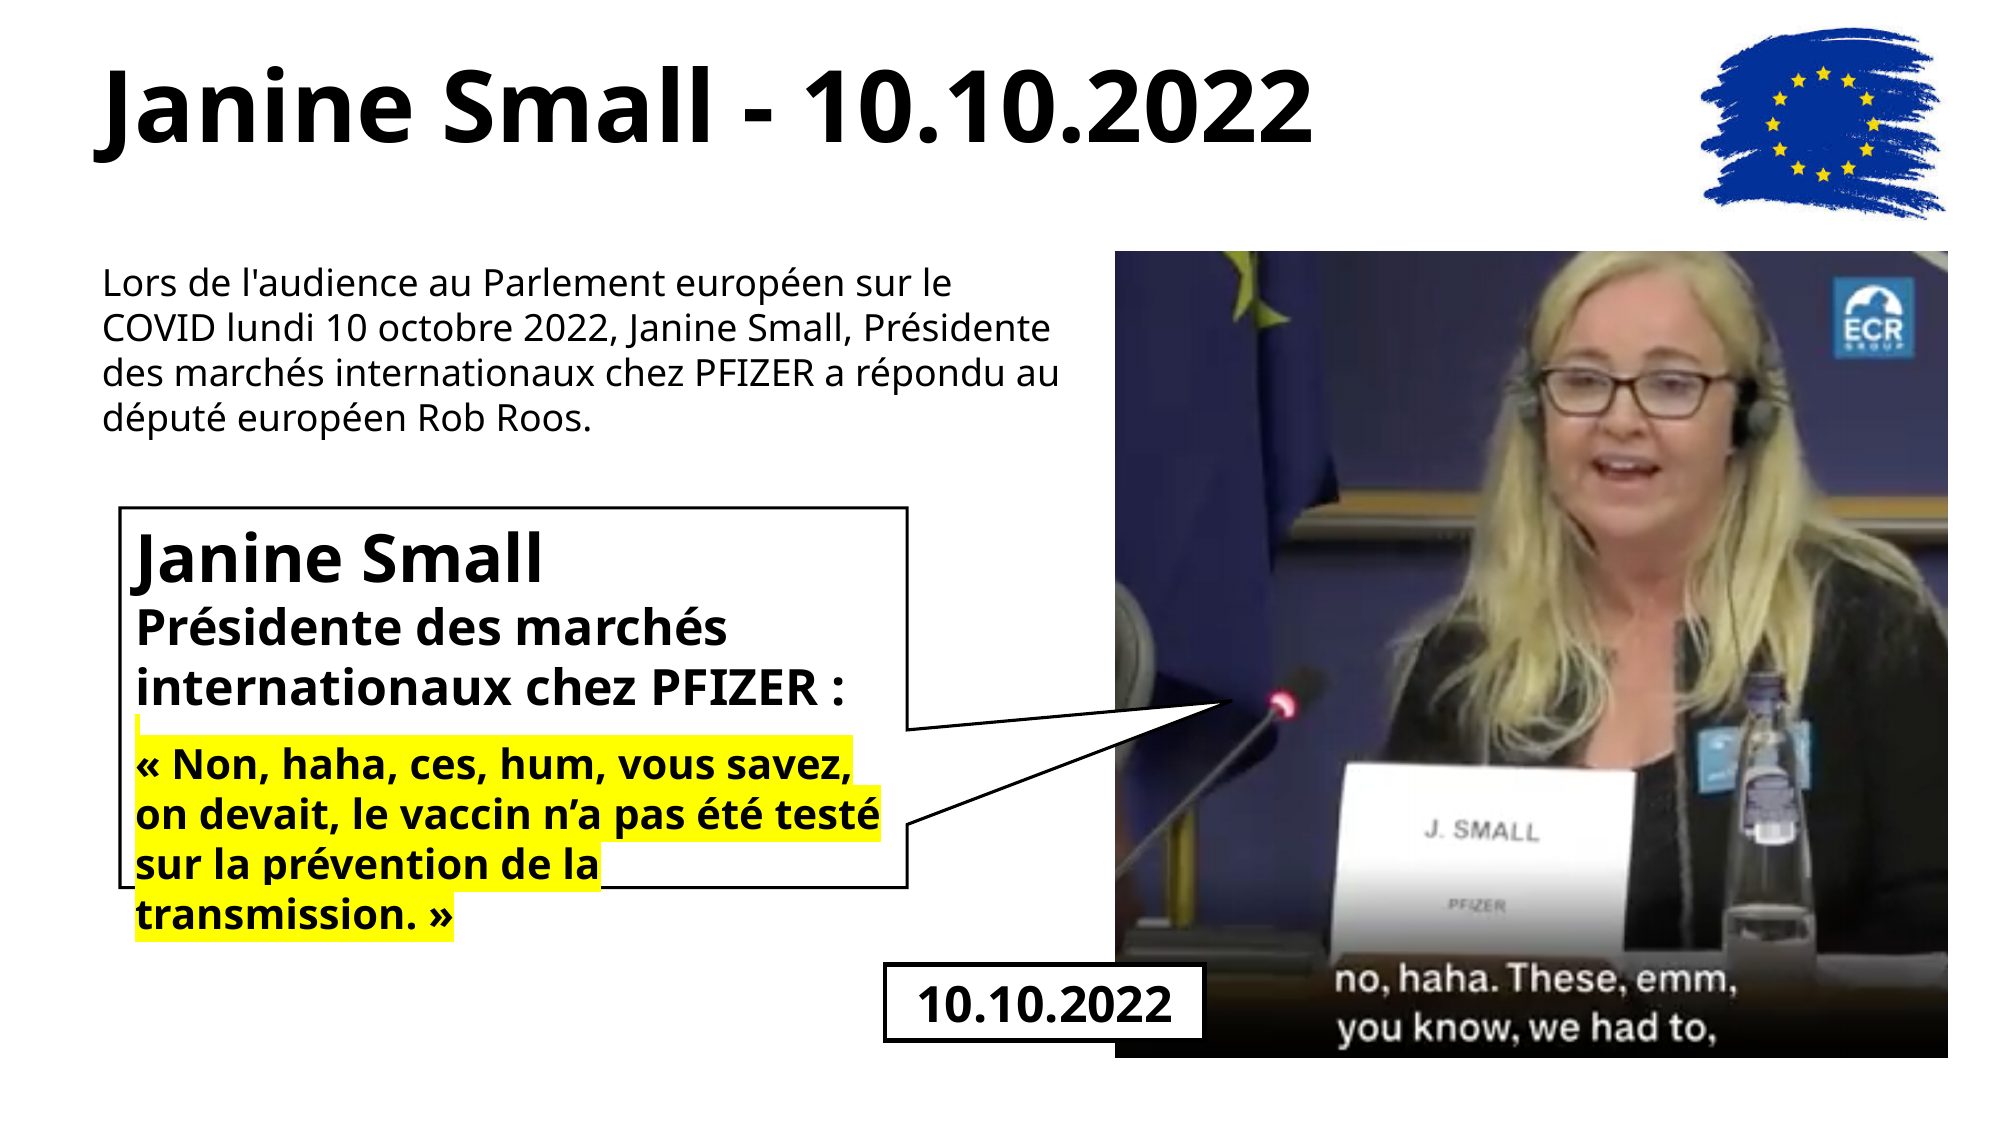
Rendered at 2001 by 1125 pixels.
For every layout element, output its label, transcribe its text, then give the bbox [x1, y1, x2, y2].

text_box Janine Small - 10.10.2022 [86, 59, 1573, 175]
text_box 10.10.2022 [885, 964, 1205, 1041]
picture [1699, 0, 1948, 249]
text_box Lors de l'audience au Parlement européen sur le COVID lundi 10 octobre 2022, Janine Small, Présidente des marchés internationaux chez PFIZER a répondu au député européen Rob Roos. [86, 251, 1088, 449]
picture [1115, 251, 1948, 1058]
text_box Janine Small Présidente des marchés internationaux chez PFIZER : « Non, haha, ces, hum, vous savez, on devait, le vaccin n’a pas été testé sur la prévention de la transmission. » [119, 507, 1233, 888]
